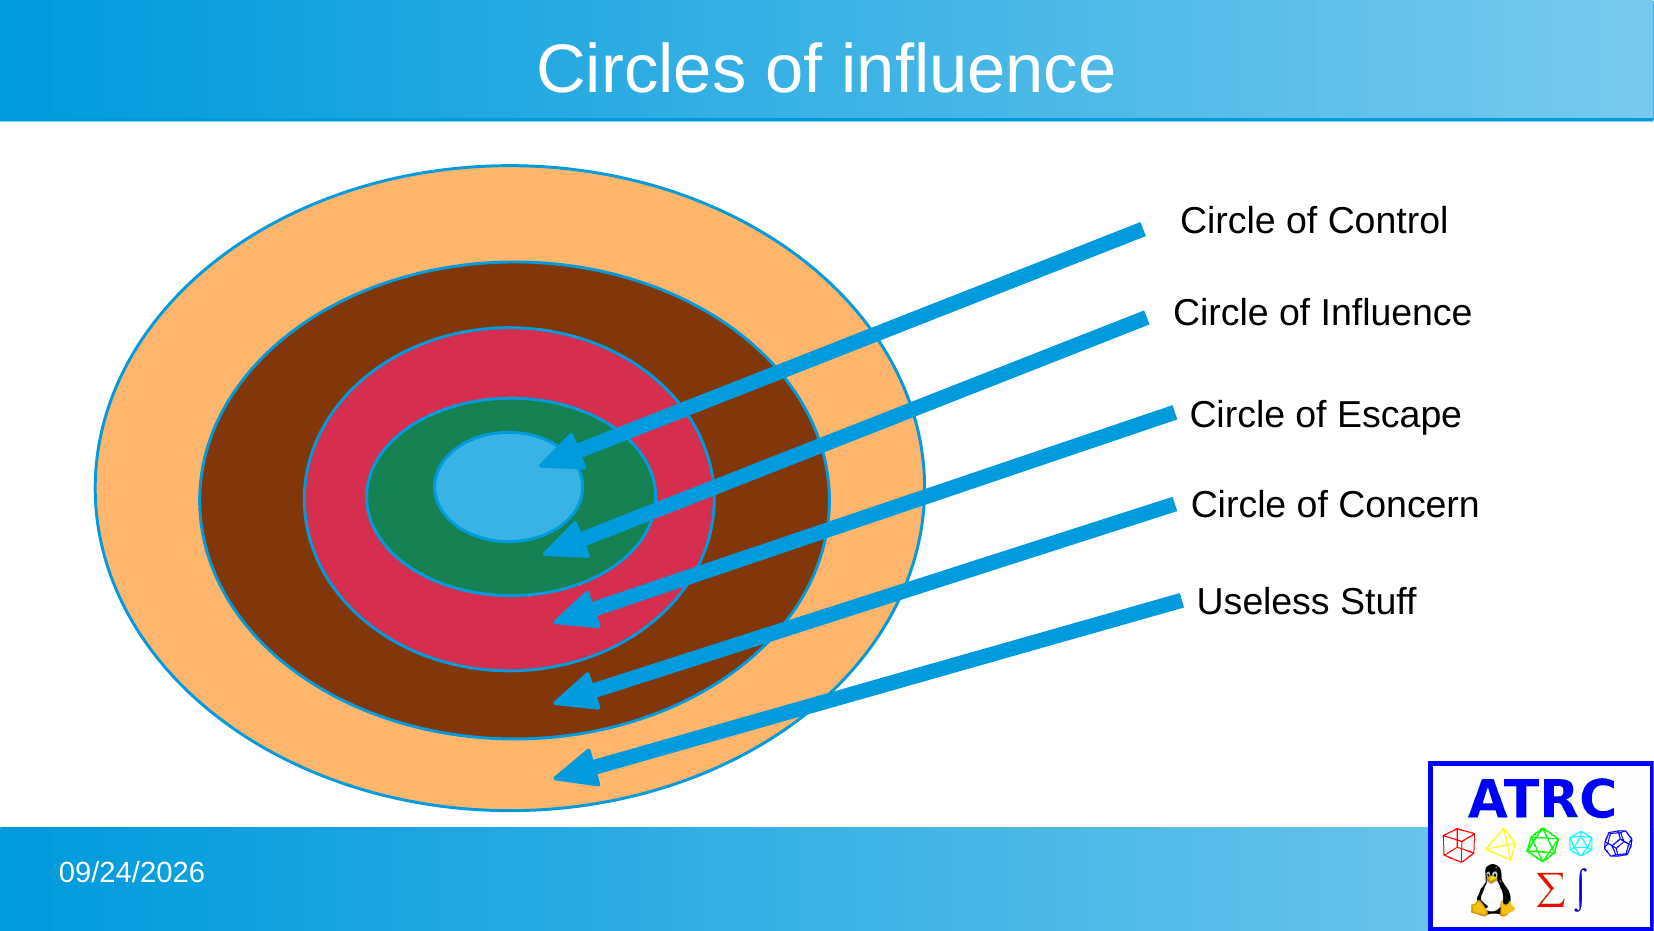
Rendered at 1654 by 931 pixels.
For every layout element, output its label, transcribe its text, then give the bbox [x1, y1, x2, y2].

text_box Circle of Escape [1174, 386, 1562, 444]
title Circles of influence [59, 29, 1595, 108]
text_box [95, 165, 925, 811]
text_box Useless Stuff [1181, 573, 1569, 631]
picture [1428, 761, 1654, 931]
text_box Circle of Influence [1158, 284, 1545, 342]
text_box Circle of Control [1165, 191, 1552, 249]
text_box Circle of Concern [1176, 475, 1563, 533]
